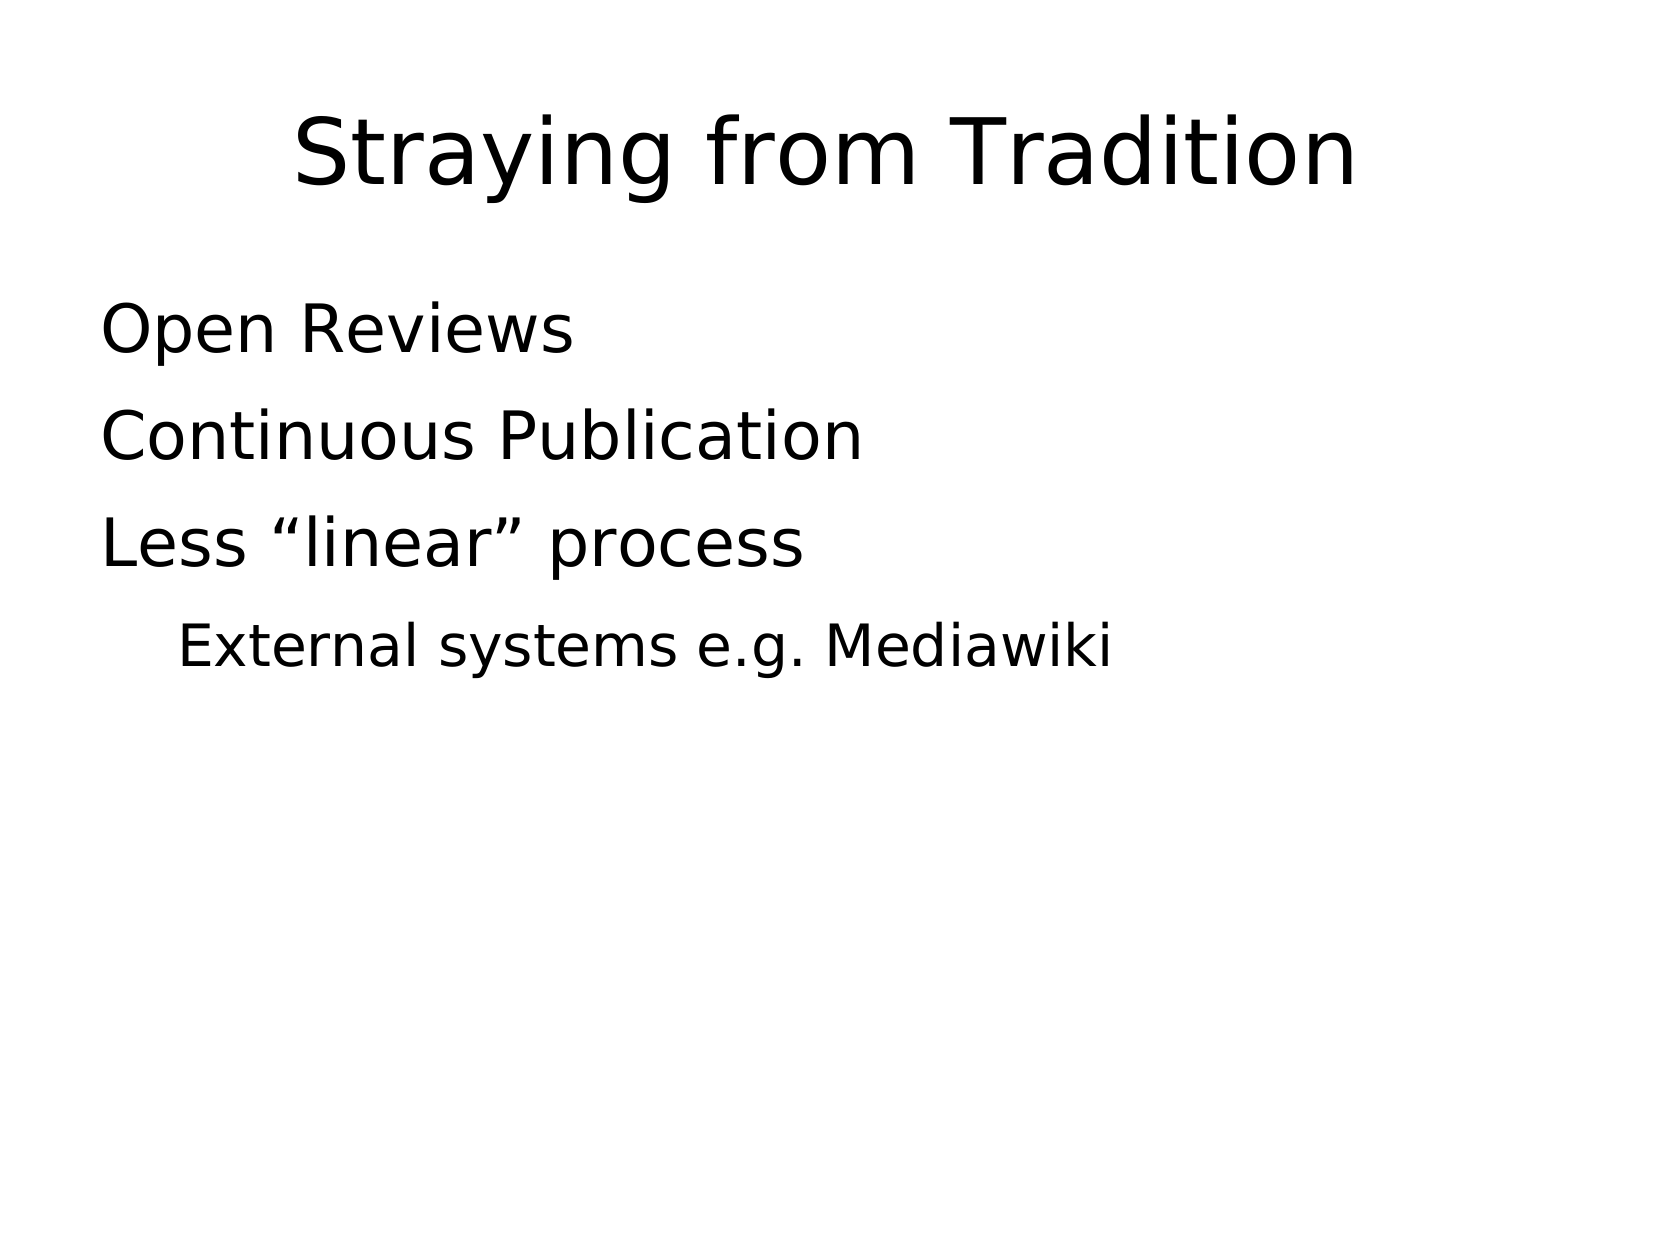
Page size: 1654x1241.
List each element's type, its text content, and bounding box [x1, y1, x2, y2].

title Straying from Tradition [82, 56, 1571, 250]
list Open Reviews Continuous Publication Less “linear” process External systems e.g. Mediawiki [82, 290, 1571, 1094]
